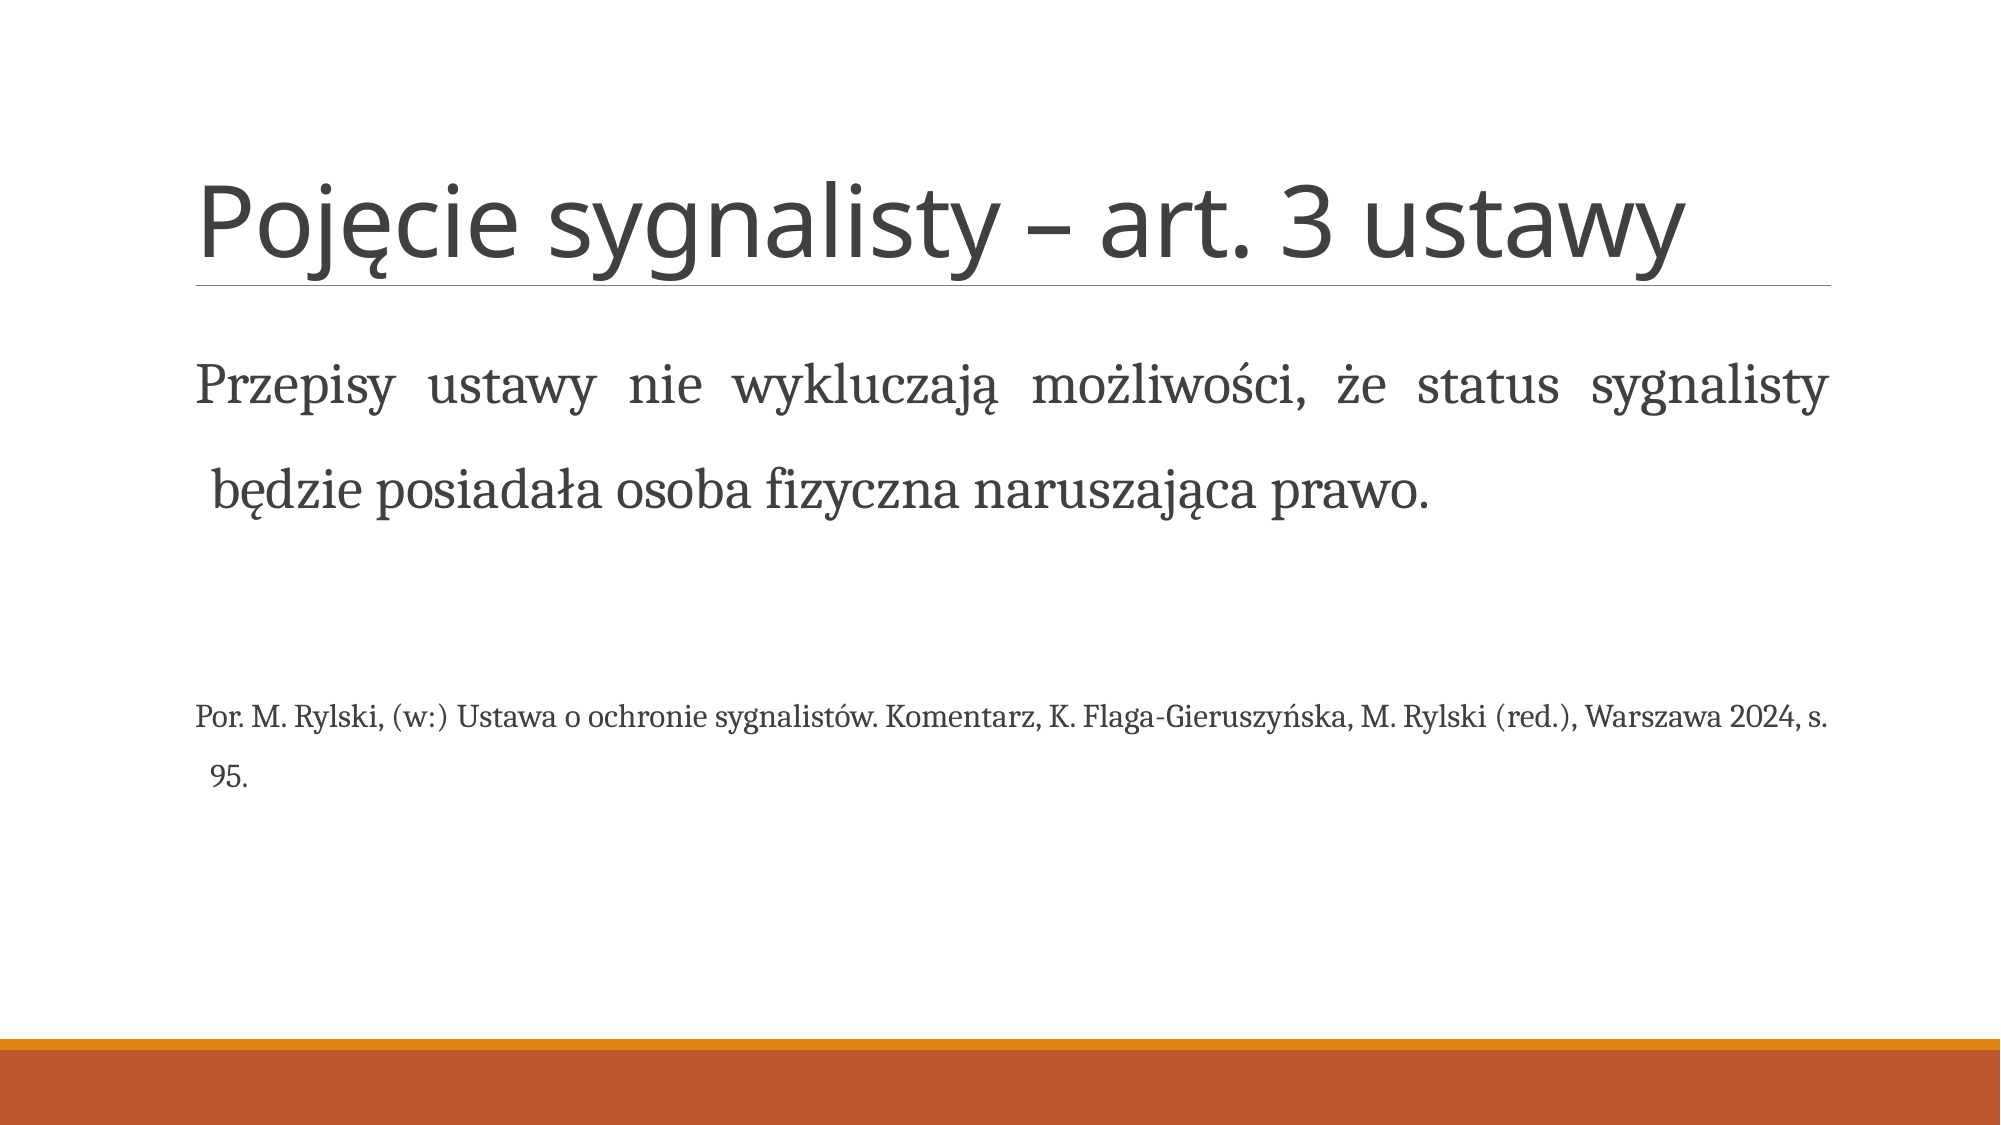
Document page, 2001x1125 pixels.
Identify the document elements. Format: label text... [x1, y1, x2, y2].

list Przepisy ustawy nie wykluczają możliwości, że status sygnalisty będzie posiadała osoba fizyczna naruszająca prawo. Por. M. Rylski, (w:) Ustawa o ochronie sygnalistów. Komentarz, K. Flaga-Gieruszyńska, M. Rylski (red.), Warszawa 2024, s. 95. [180, 302, 1831, 963]
title Pojęcie sygnalisty – art. 3 ustawy [180, 47, 1831, 286]
